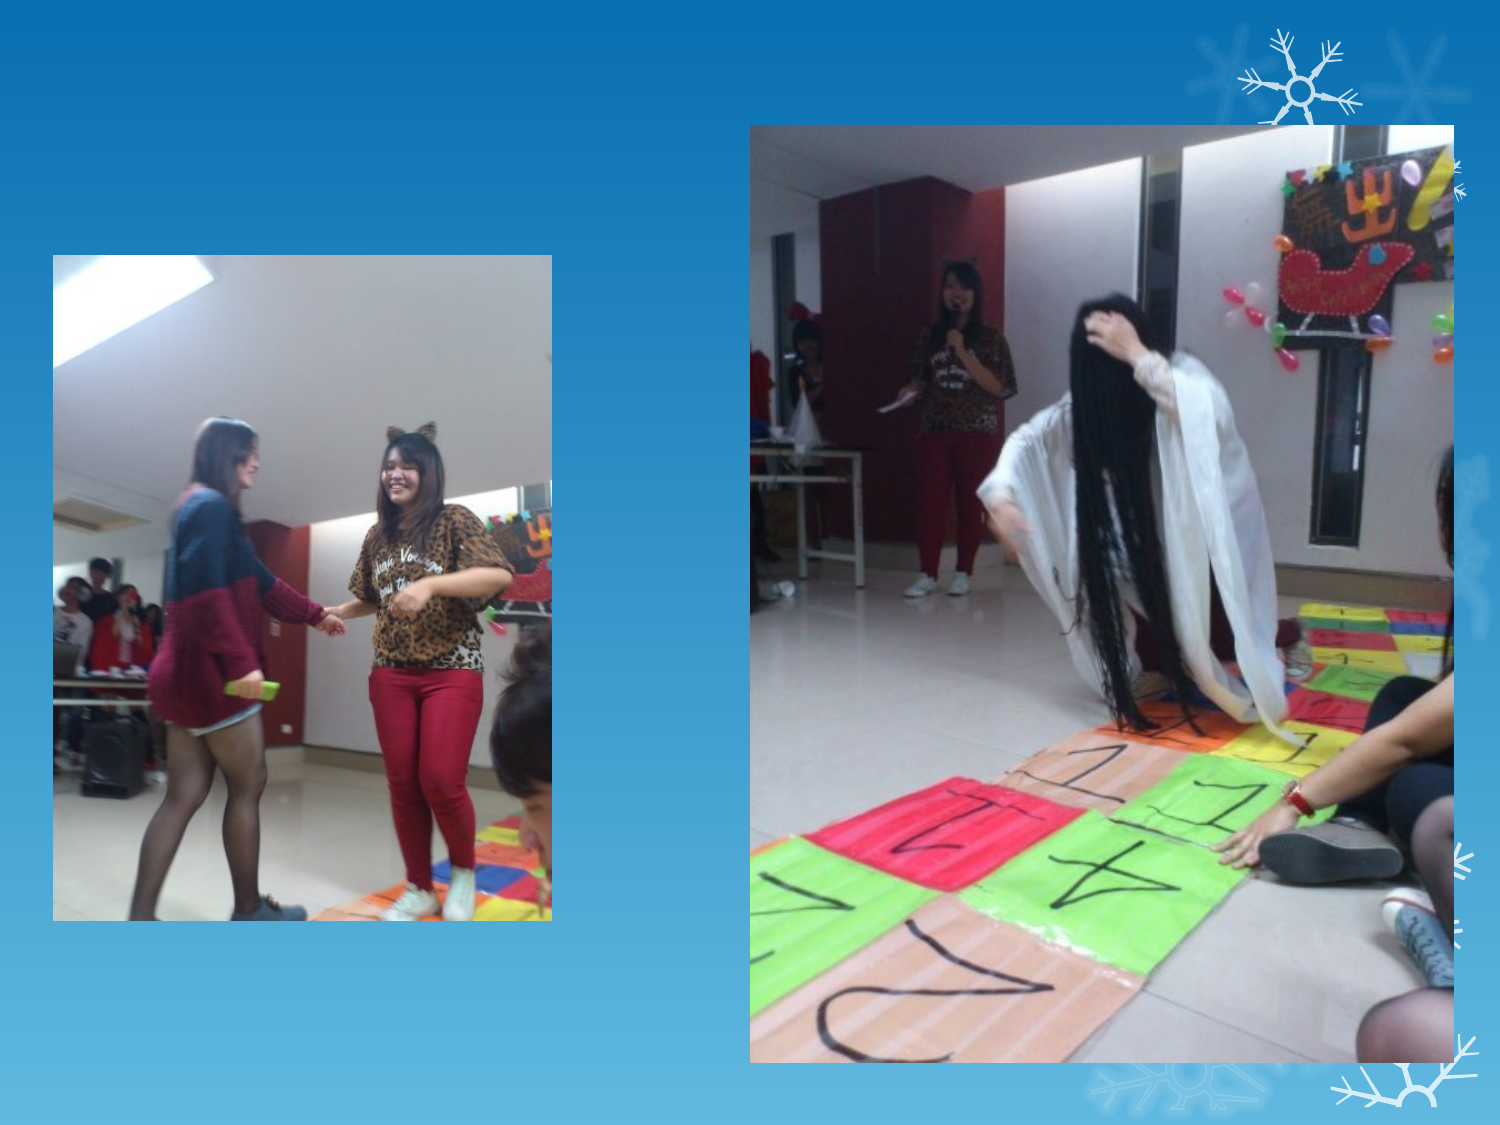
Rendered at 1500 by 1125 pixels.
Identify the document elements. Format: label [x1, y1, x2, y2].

picture [750, 10, 1499, 1125]
picture [1437, 1081, 1443, 1088]
picture [1285, 34, 1290, 47]
picture [53, 255, 552, 921]
